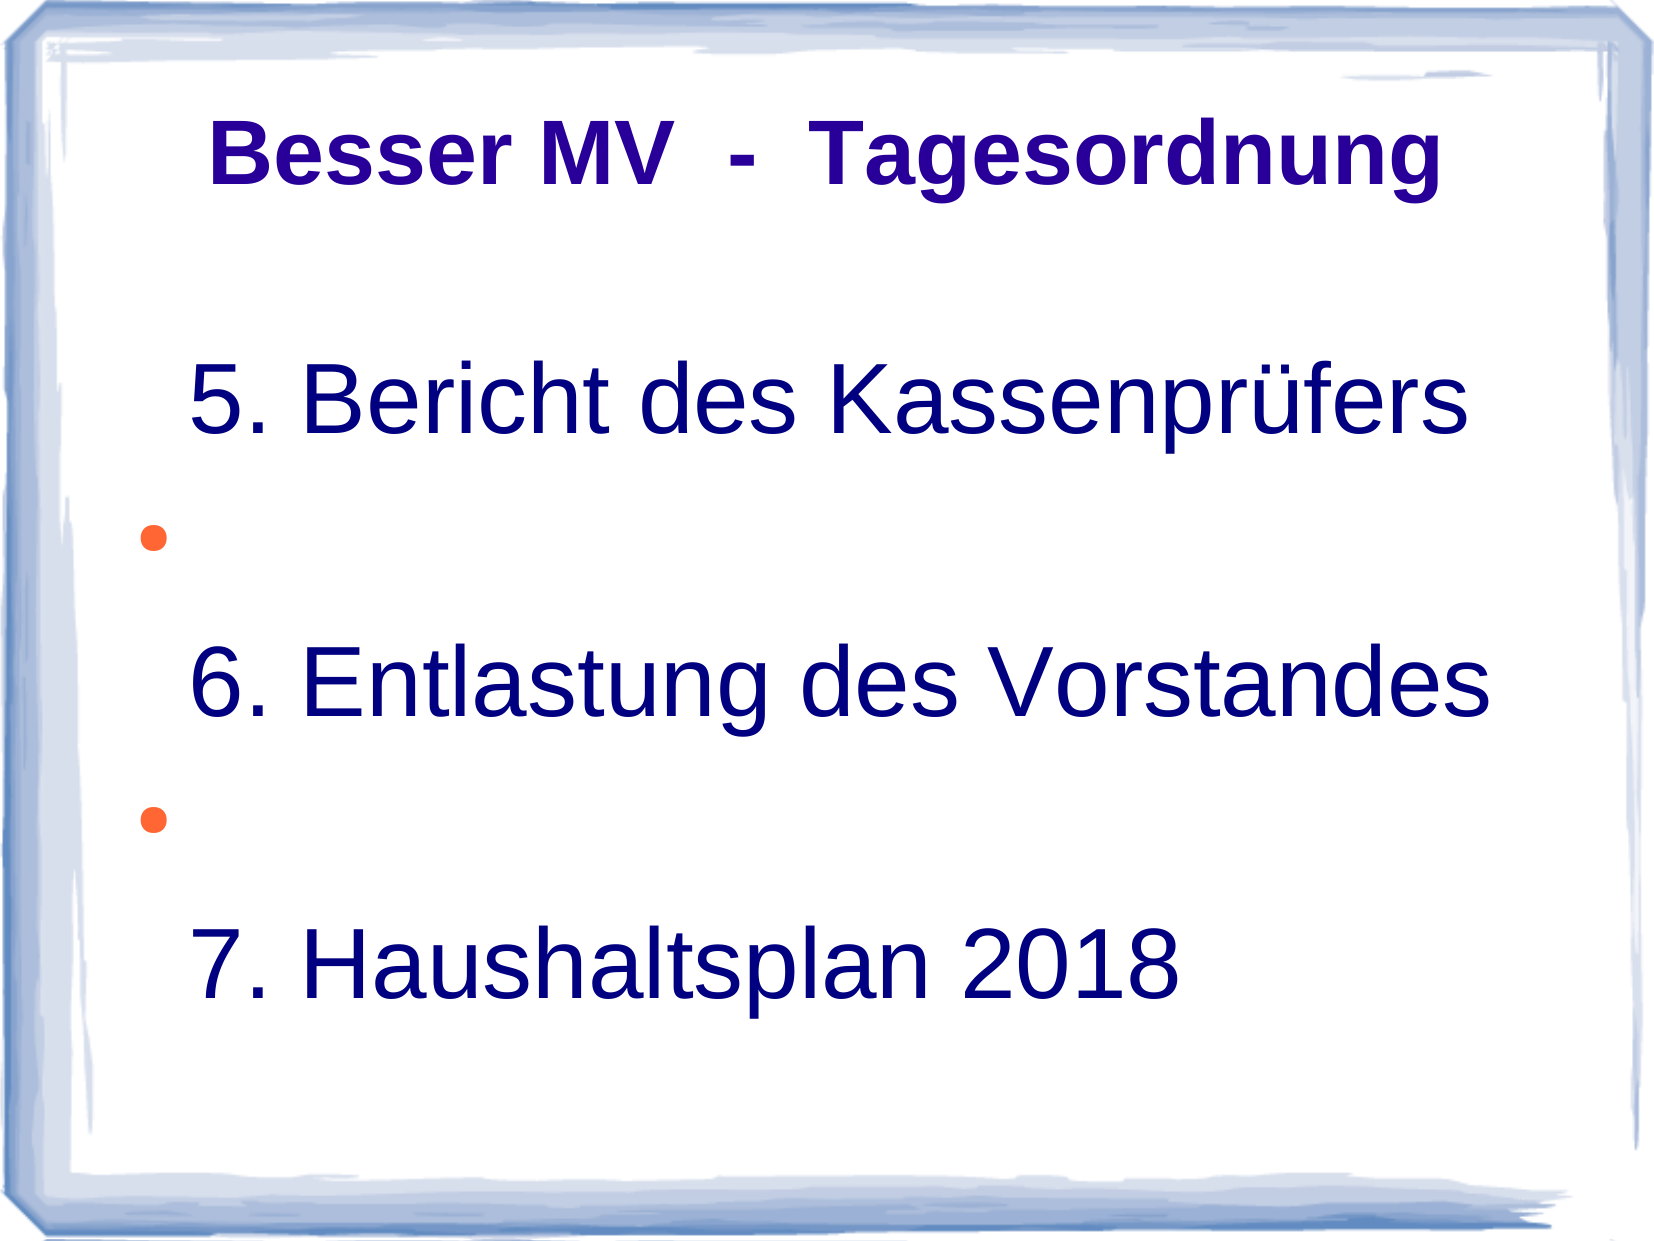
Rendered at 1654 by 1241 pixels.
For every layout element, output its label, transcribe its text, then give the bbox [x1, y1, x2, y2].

picture [0, 0, 1654, 1241]
title Besser MV - Tagesordnung [82, 49, 1571, 257]
list 5. Bericht des Kassenprüfers 6. Entlastung des Vorstandes 7. Haushaltsplan 2018 [118, 343, 1571, 1241]
